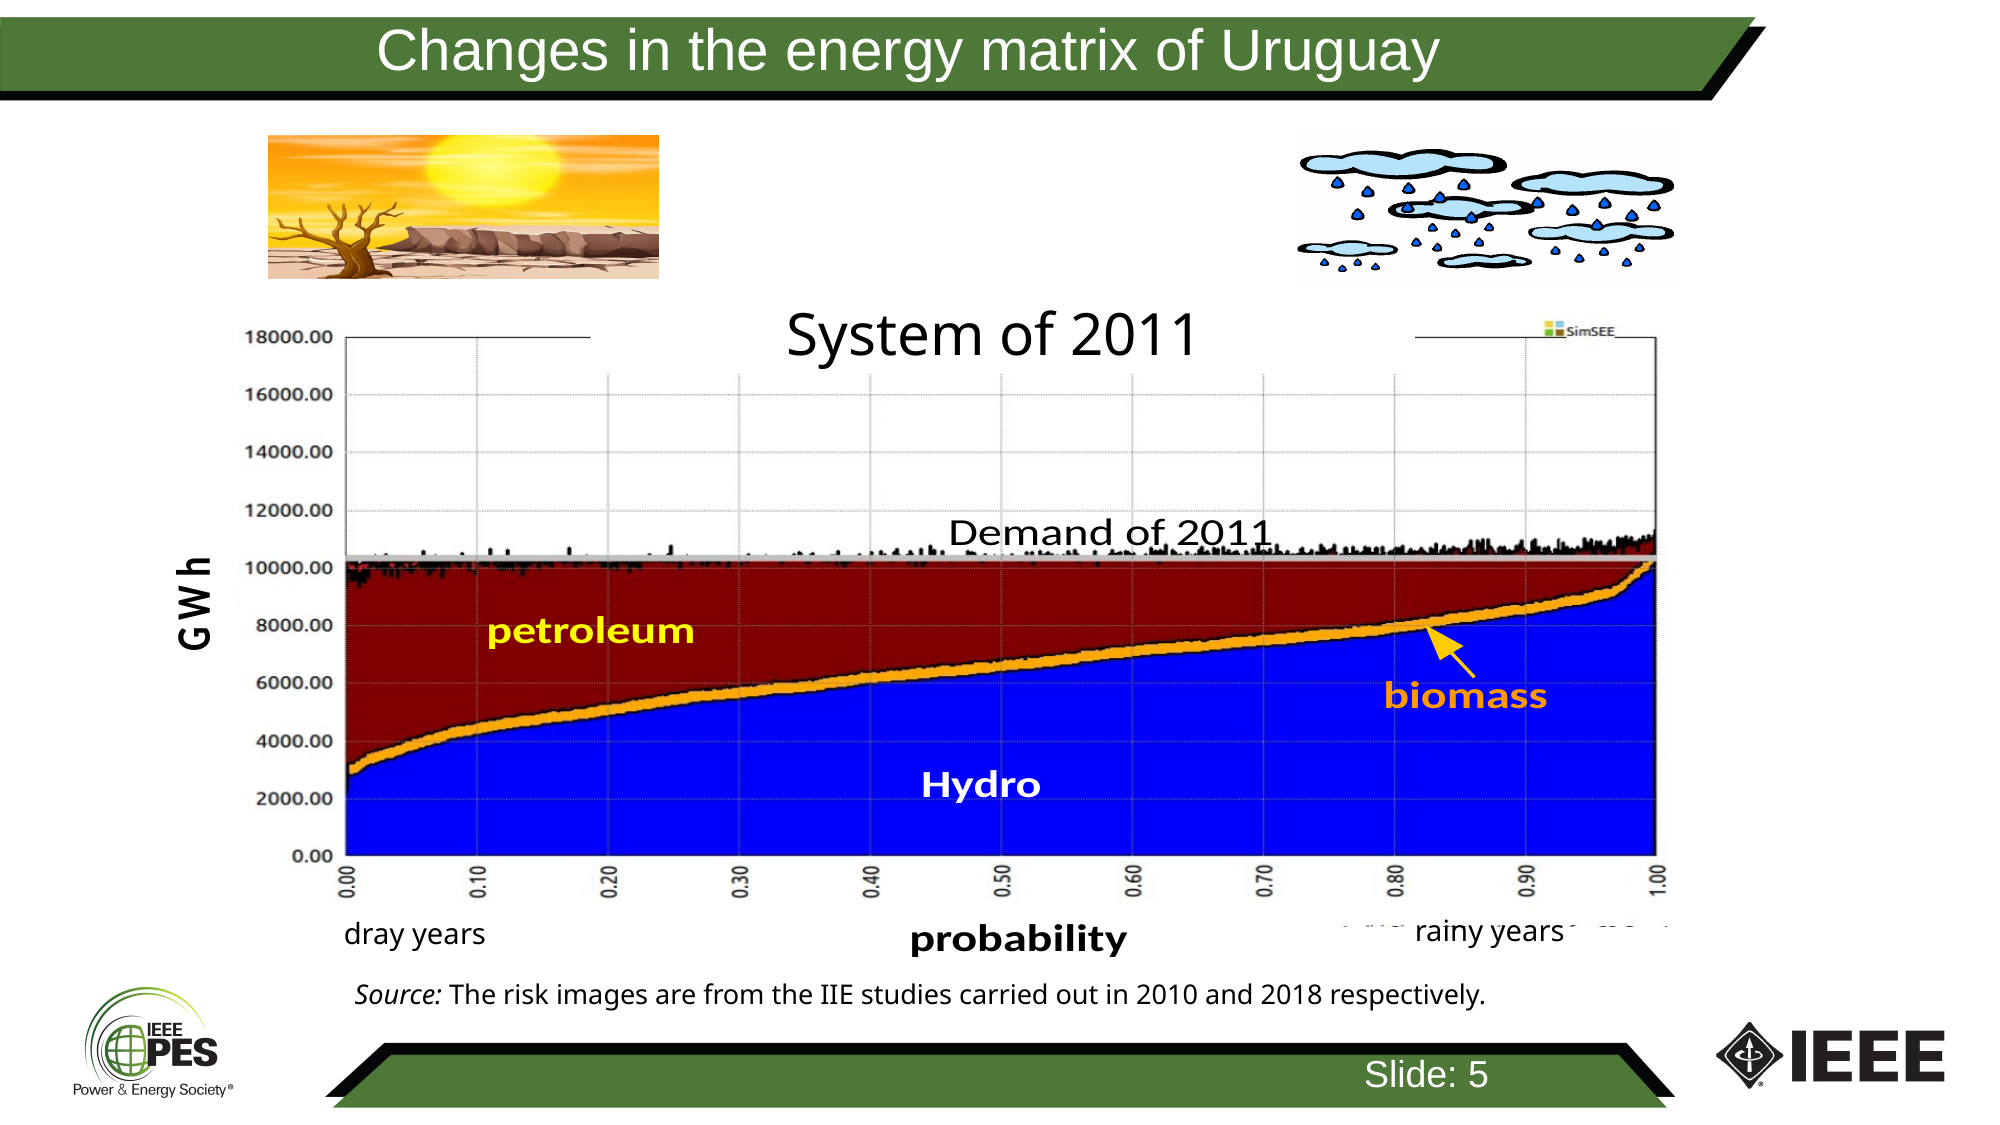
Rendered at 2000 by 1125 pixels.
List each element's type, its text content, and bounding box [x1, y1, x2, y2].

text_box rainy years [1405, 909, 1719, 957]
title Changes in the energy matrix of Uruguay [272, 16, 1547, 84]
text_box dray years [334, 911, 639, 967]
text_box Source: The risk images are from the IIE studies carried out in 2010 and 2018 respectively. [339, 968, 1784, 1029]
text_box System of 2011 [590, 291, 1415, 363]
picture [0, 0, 2000, 1125]
